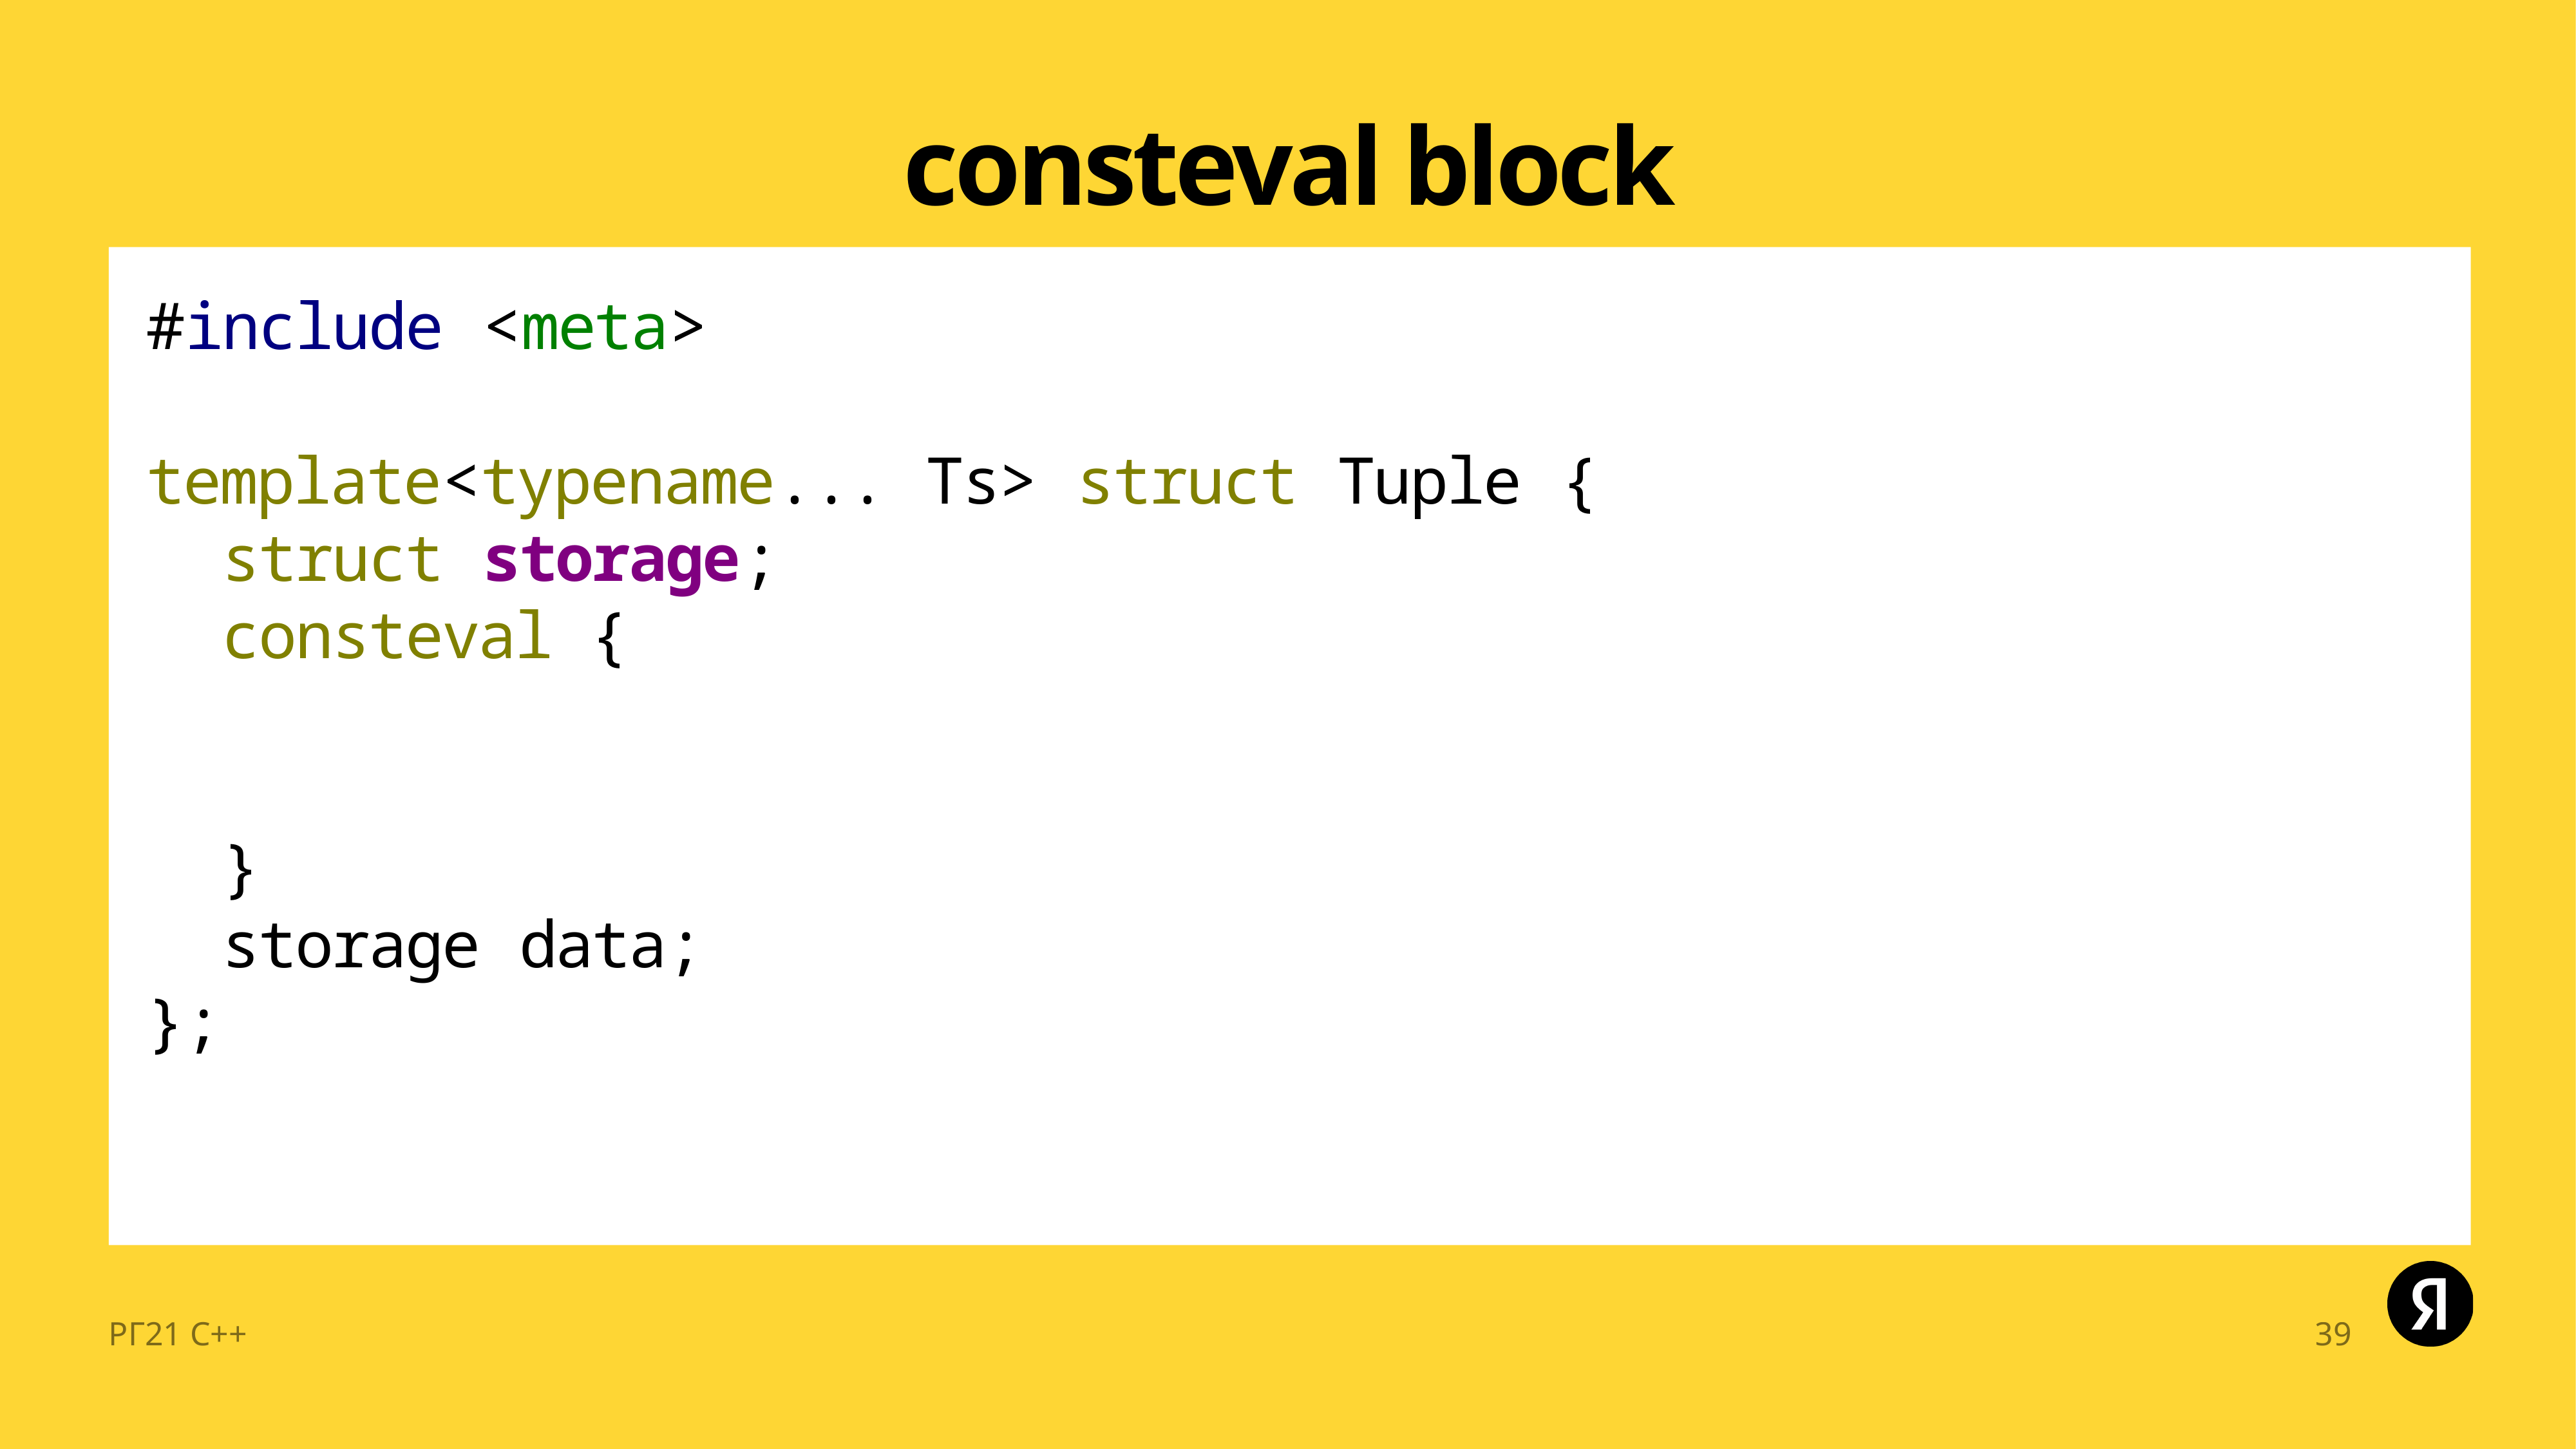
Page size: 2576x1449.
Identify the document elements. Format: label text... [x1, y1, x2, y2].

picture [2387, 1261, 2474, 1347]
title consteval block [106, 101, 2473, 228]
list #include <meta> template<typename... Ts> struct Tuple { struct storage; consteval { } storage data; }; [108, 247, 2471, 1245]
